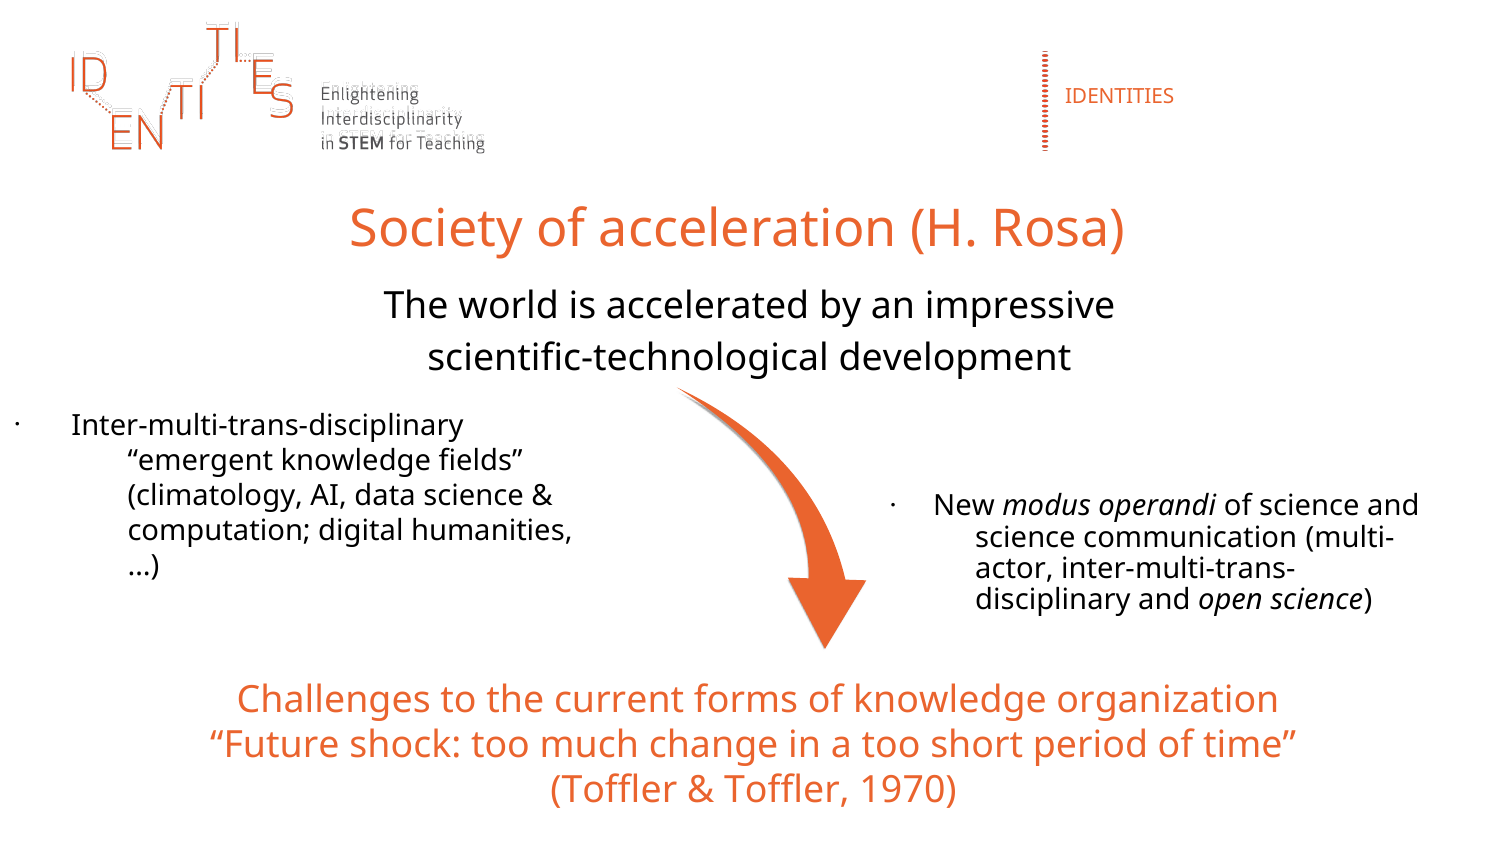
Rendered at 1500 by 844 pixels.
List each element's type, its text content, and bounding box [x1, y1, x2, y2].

text_box Society of acceleration (H. Rosa) [99, 176, 1375, 273]
text_box IDENTITIES [1050, 75, 1472, 142]
picture [71, 18, 485, 157]
text_box New modus operandi of science and science communication (multi-actor, inter-multi-trans-disciplinary and open science) [887, 461, 1435, 646]
text_box Challenges to the current forms of knowledge organization “Future shock: too much change in a too short period of time” (Toffler & Toffler, 1970) [142, 667, 1375, 820]
text_box The world is accelerated by an impressive scientific-technological development [87, 273, 1412, 406]
text_box Inter-multi-trans-disciplinary “emergent knowledge fields” (climatology, AI, data science & computation; digital humanities, …) [0, 398, 615, 556]
text_box [676, 387, 867, 649]
picture [1042, 51, 1051, 151]
